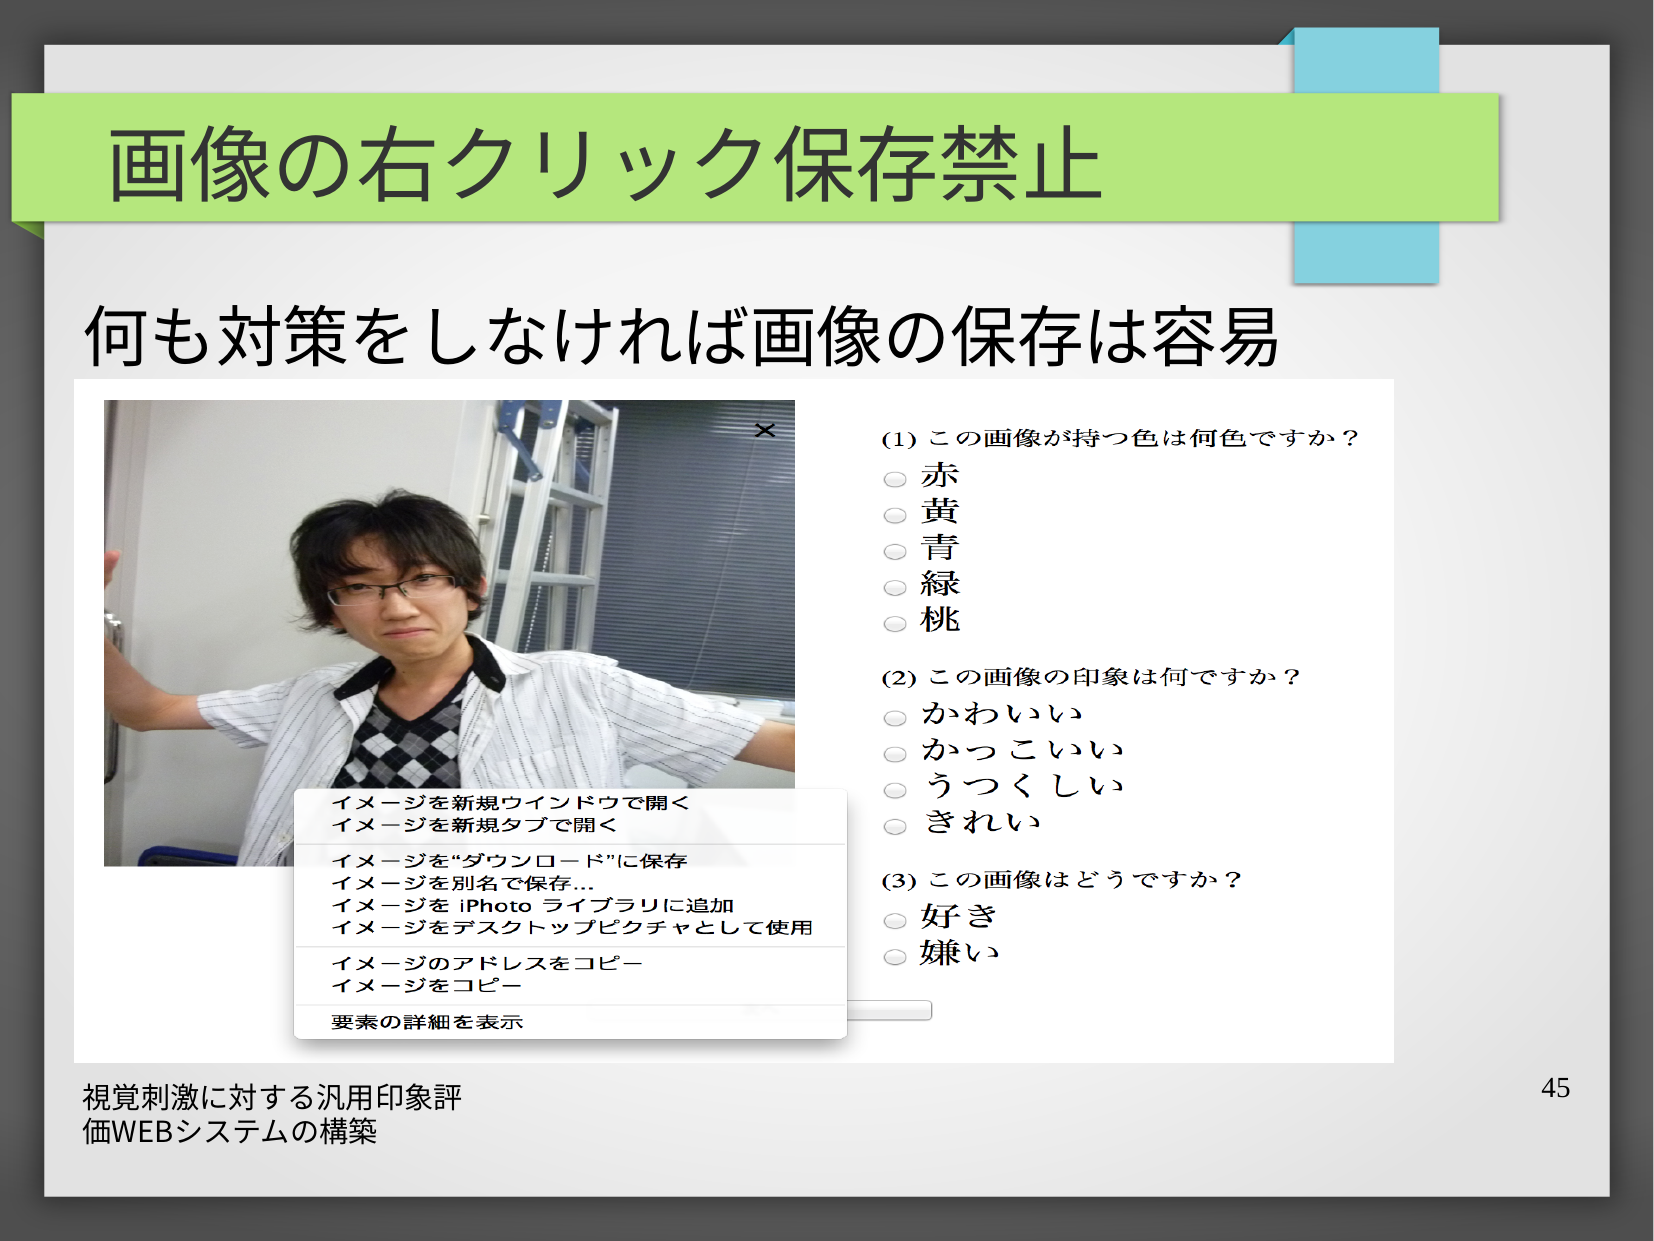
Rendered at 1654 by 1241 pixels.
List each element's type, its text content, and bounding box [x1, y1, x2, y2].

title 画像の右クリック保存禁止 [106, 106, 1264, 213]
picture [0, 0, 1654, 1241]
list 何も対策をしなければ画像の保存は容易 [82, 283, 1538, 1003]
